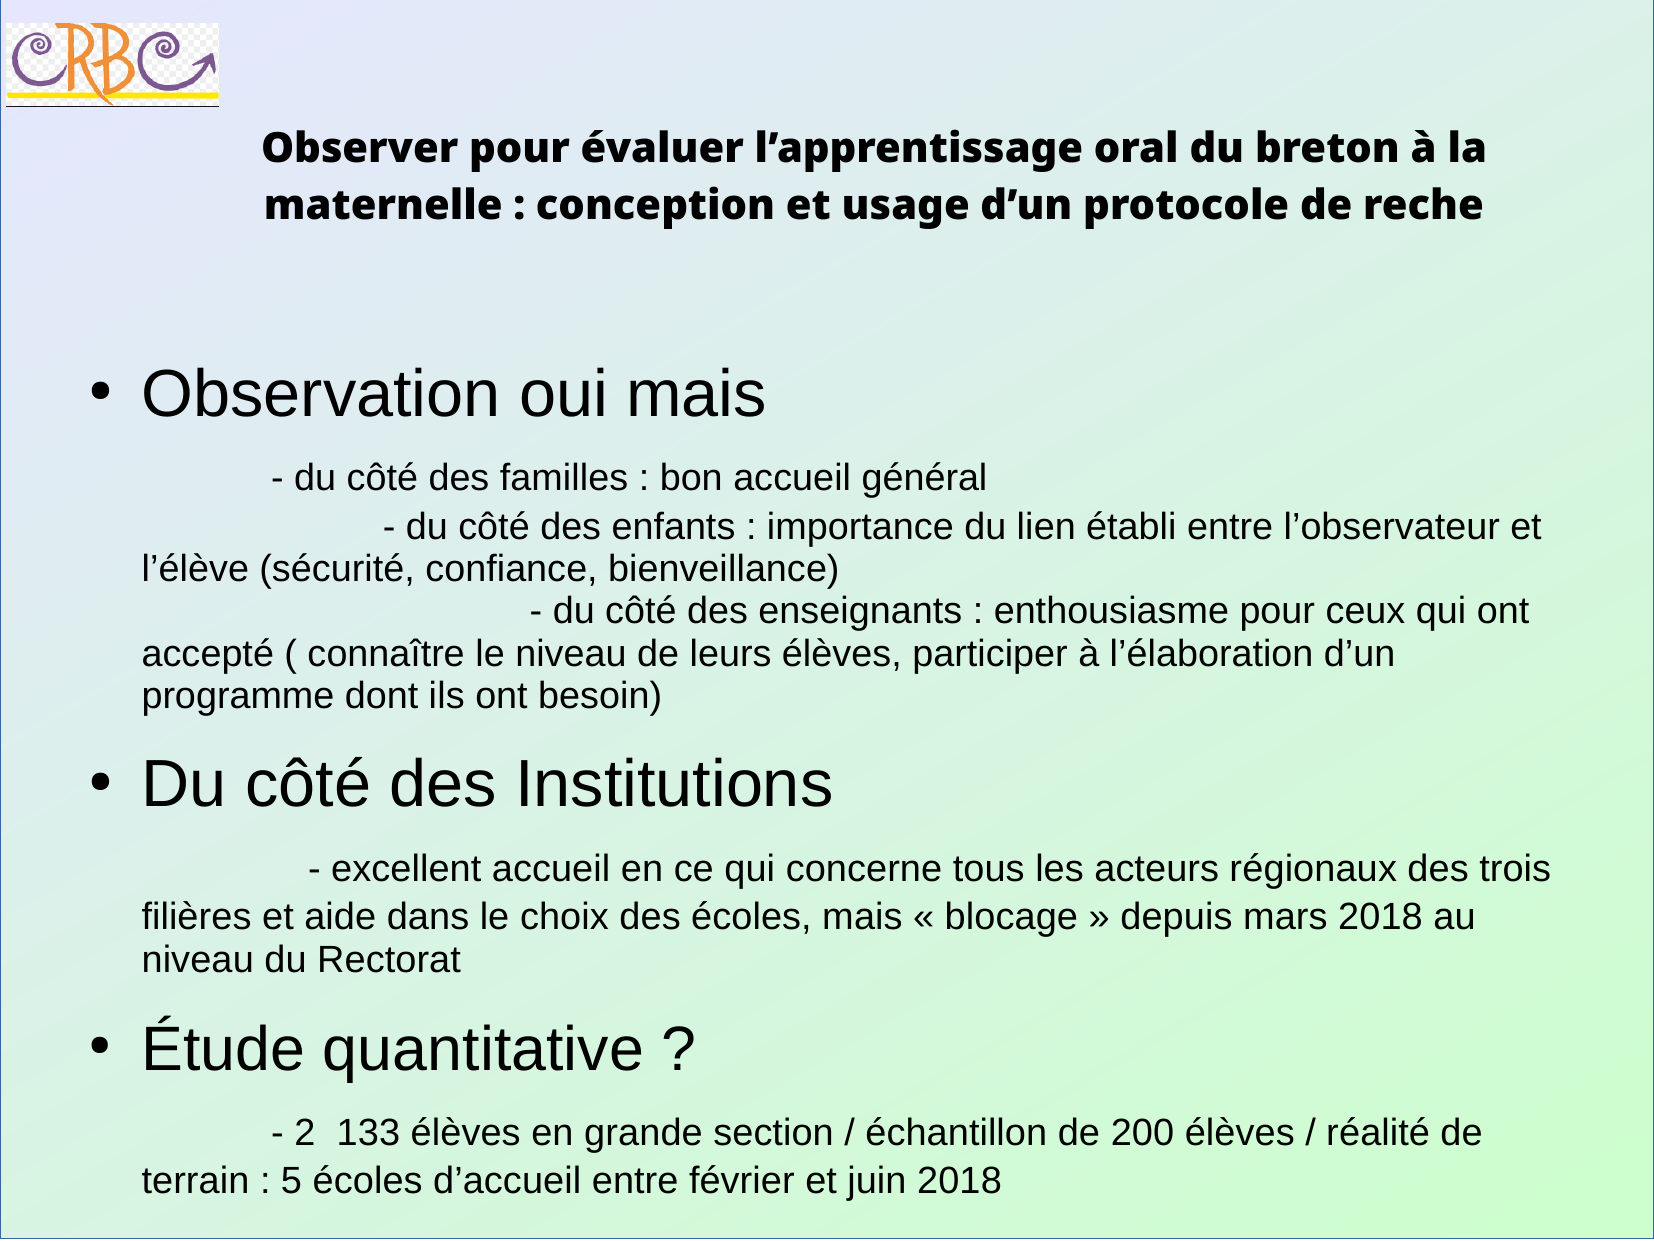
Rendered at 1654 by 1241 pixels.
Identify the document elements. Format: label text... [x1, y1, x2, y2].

list Observation oui mais - du côté des familles : bon accueil général - du côté des enfants : importance du lien établi entre l’observateur et l’élève (sécurité, confiance, bienveillance) - du côté des enseignants : enthousiasme pour ceux qui ont accepté ( connaître le niveau de leurs élèves, participer à l’élaboration d’un programme dont ils ont besoin) Du côté des Institutions - excellent accueil en ce qui concerne tous les acteurs régionaux des trois filières et aide dans le choix des écoles, mais « blocage » depuis mars 2018 au niveau du Rectorat Étude quantitative ? - 2 133 élèves en grande section / échantillon de 200 élèves / réalité de terrain : 5 écoles d’accueil entre février et juin 2018 [70, 355, 1559, 1075]
picture [6, 23, 219, 107]
title Observer pour évaluer l’apprentissage oral du breton à la maternelle : conception et usage d’un protocole de reche [200, 70, 1548, 278]
